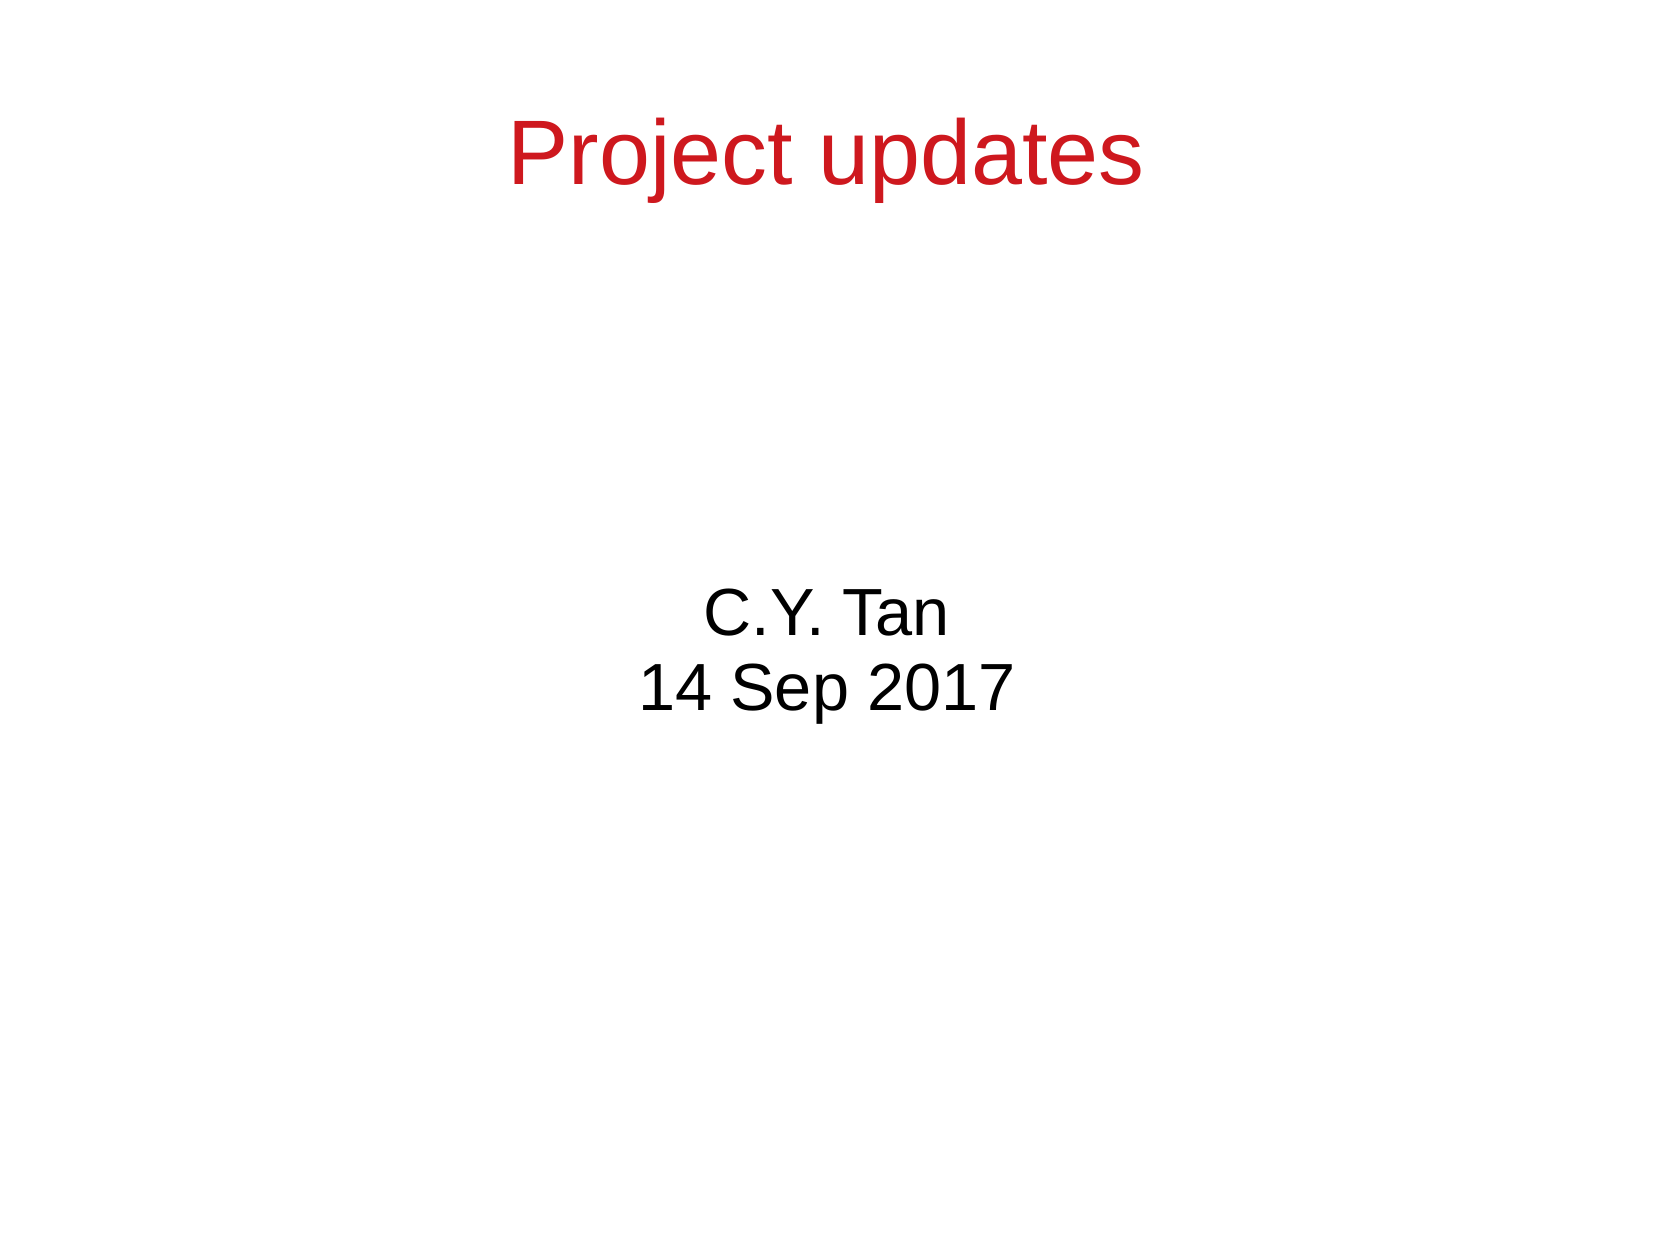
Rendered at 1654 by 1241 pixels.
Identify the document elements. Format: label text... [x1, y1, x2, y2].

subtitle C.Y. Tan 14 Sep 2017 [82, 290, 1571, 1010]
title Project updates [82, 49, 1571, 257]
